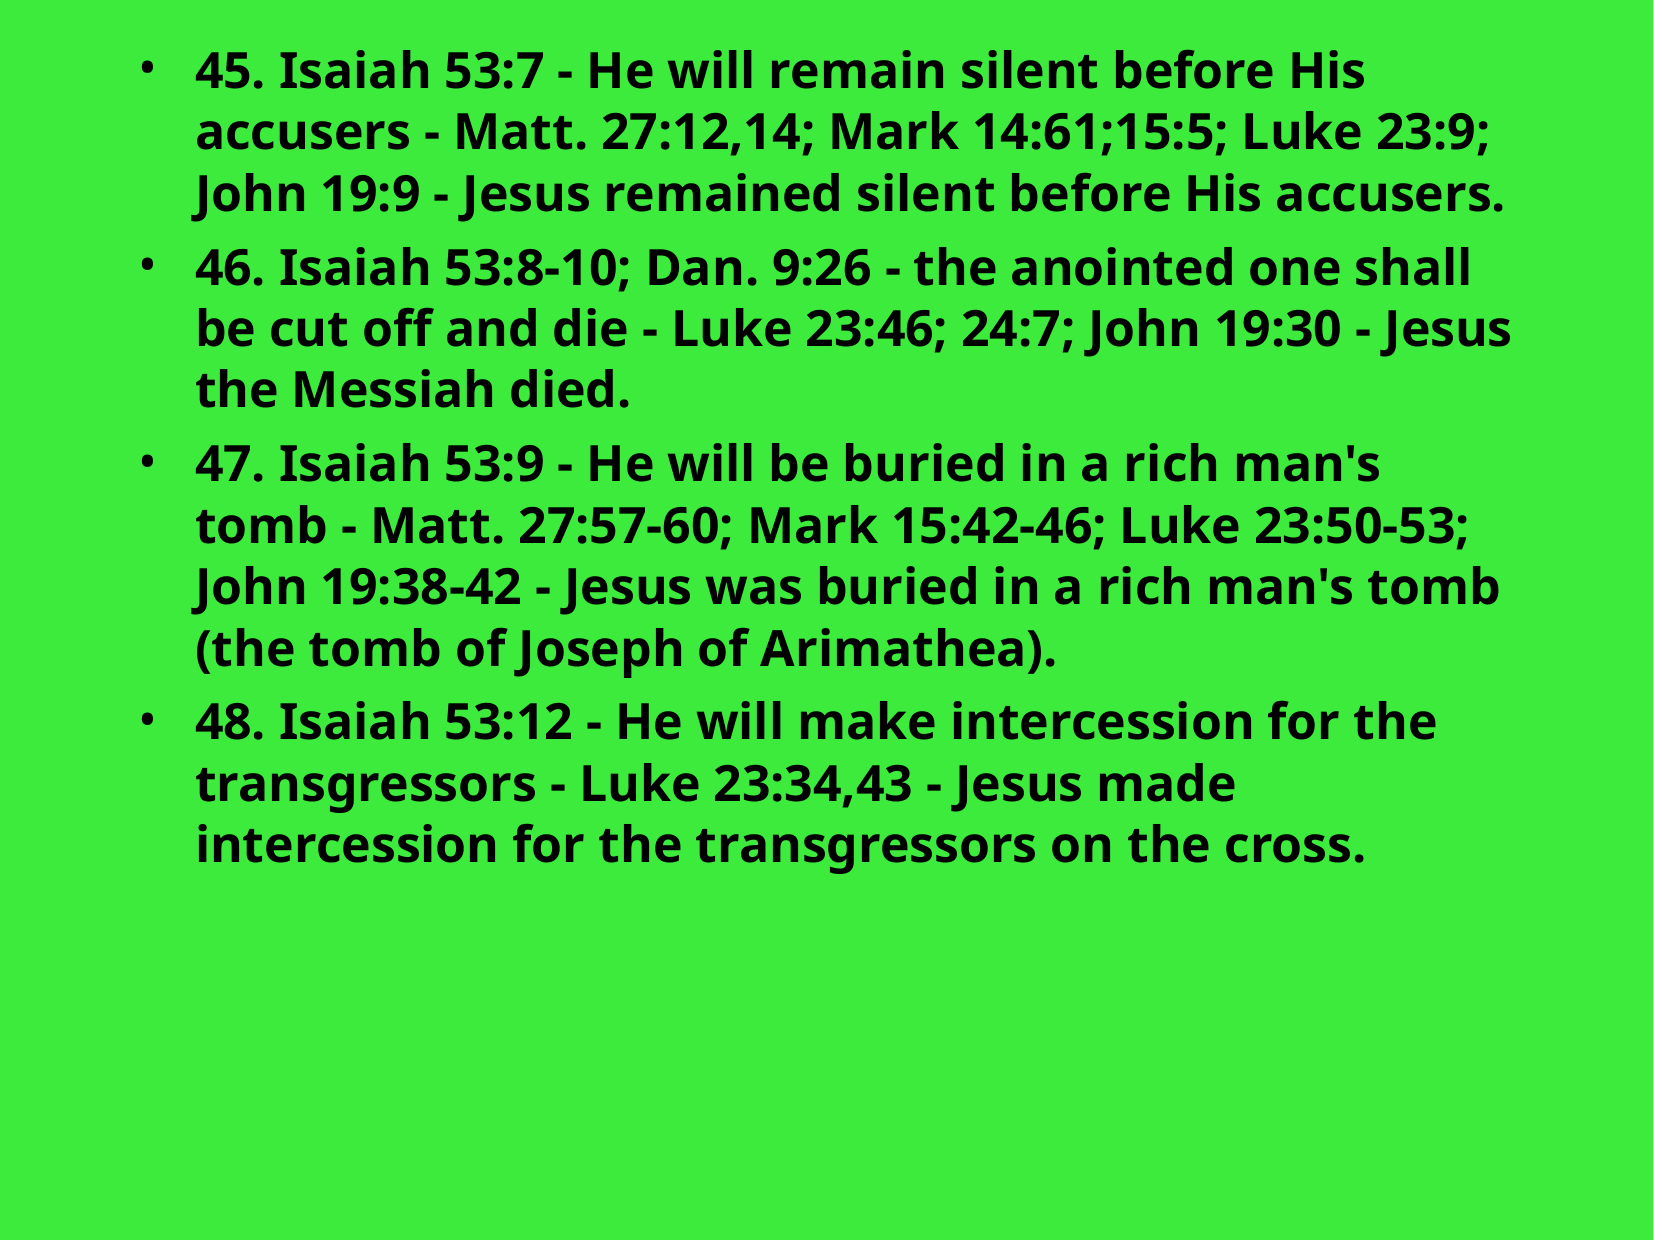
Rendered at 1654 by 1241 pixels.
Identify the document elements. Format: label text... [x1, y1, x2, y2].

list 45. Isaiah 53:7 - He will remain silent before His accusers - Matt. 27:12,14; Mark 14:61;15:5; Luke 23:9; John 19:9 - Jesus remained silent before His accusers. 46. Isaiah 53:8-10; Dan. 9:26 - the anointed one shall be cut off and die - Luke 23:46; 24:7; John 19:30 - Jesus the Messiah died. 47. Isaiah 53:9 - He will be buried in a rich man's tomb - Matt. 27:57-60; Mark 15:42-46; Luke 23:50-53; John 19:38-42 - Jesus was buried in a rich man's tomb (the tomb of Joseph of Arimathea). 48. Isaiah 53:12 - He will make intercession for the transgressors - Luke 23:34,43 - Jesus made intercession for the transgressors on the cross. [124, 0, 1530, 1241]
